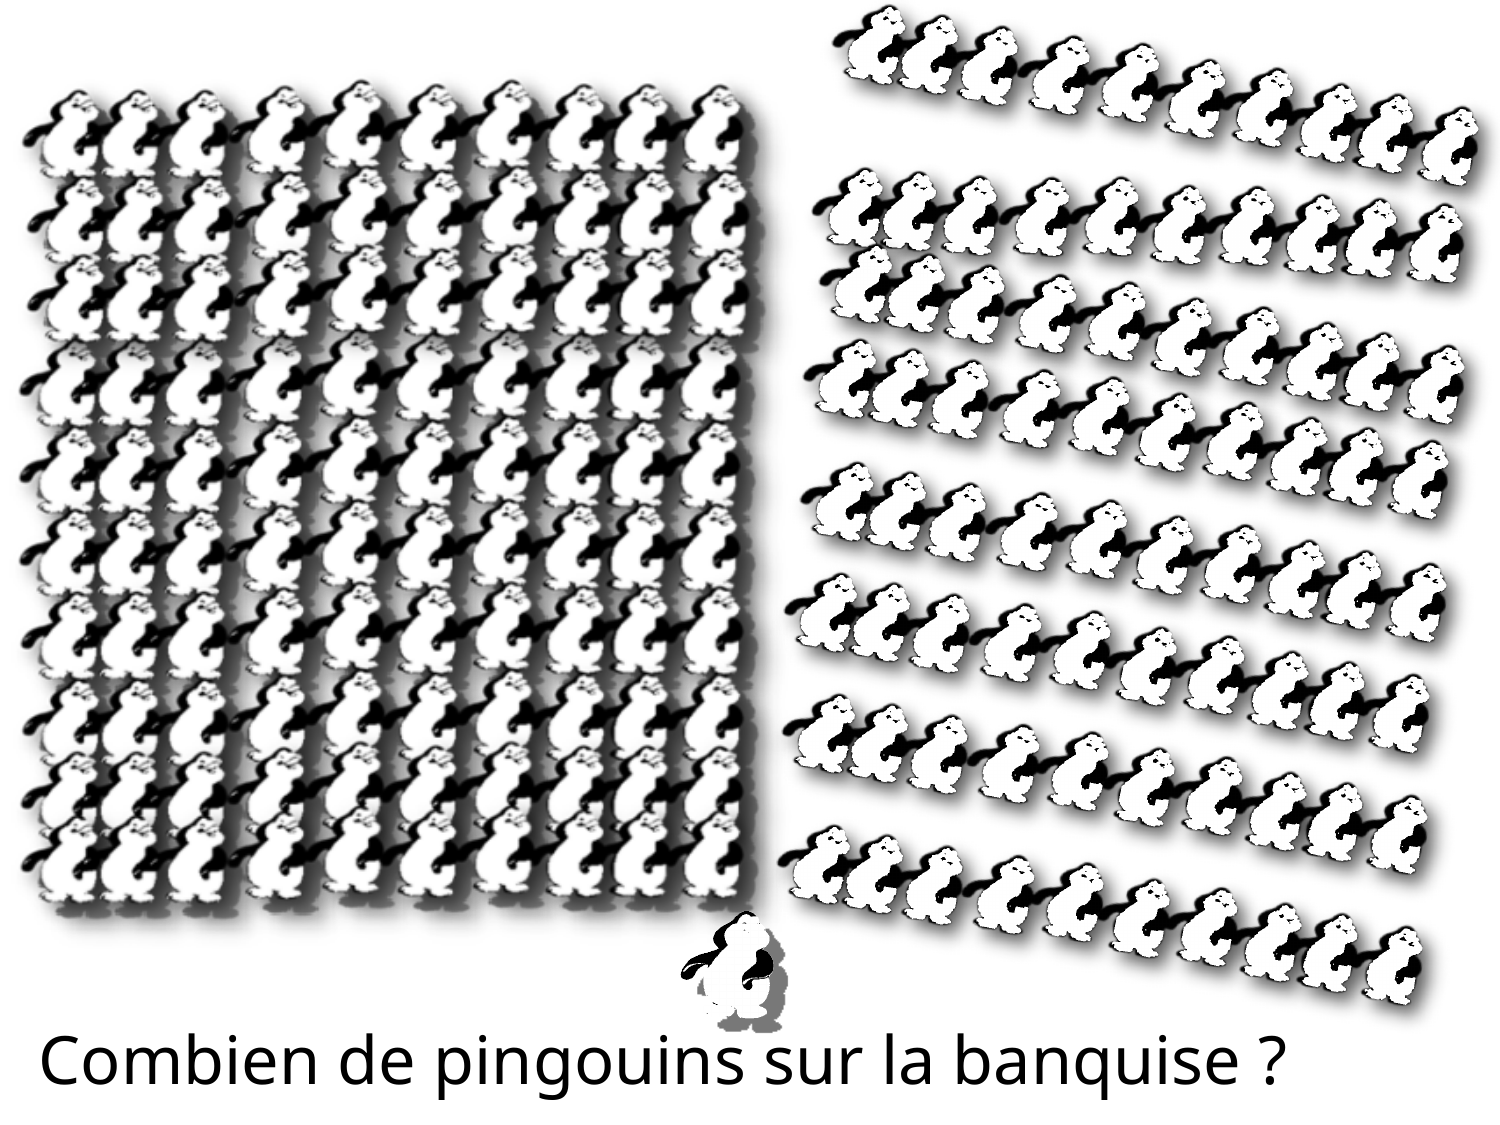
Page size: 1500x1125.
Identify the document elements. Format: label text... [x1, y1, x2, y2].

text_box Combien de pingouins sur la banquise ? [23, 1010, 1305, 1106]
picture [0, 0, 1500, 1053]
